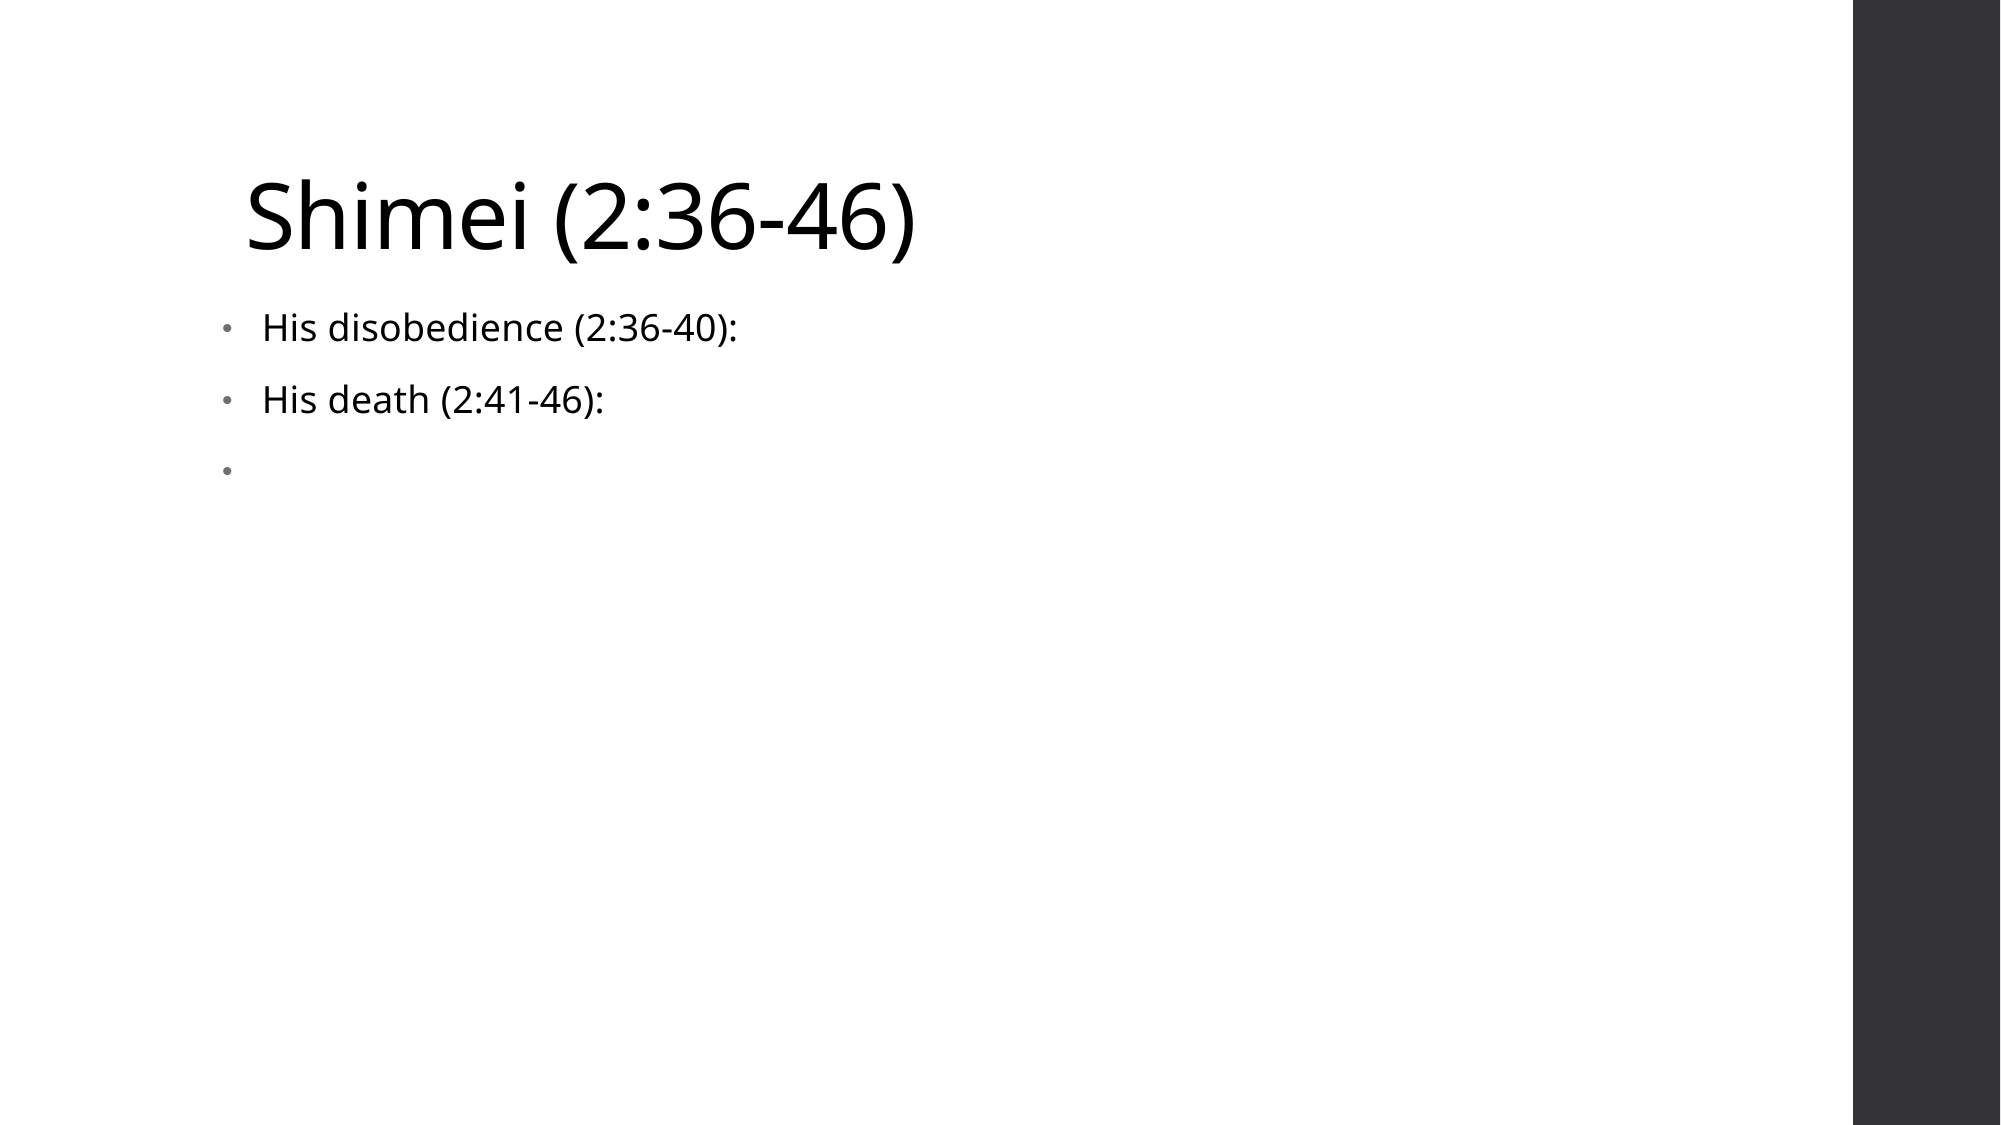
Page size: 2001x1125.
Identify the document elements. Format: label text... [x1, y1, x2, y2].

title Shimei (2:36-46) [206, 60, 1797, 278]
list His disobedience (2:36-40): His death (2:41-46): [206, 299, 1617, 1014]
